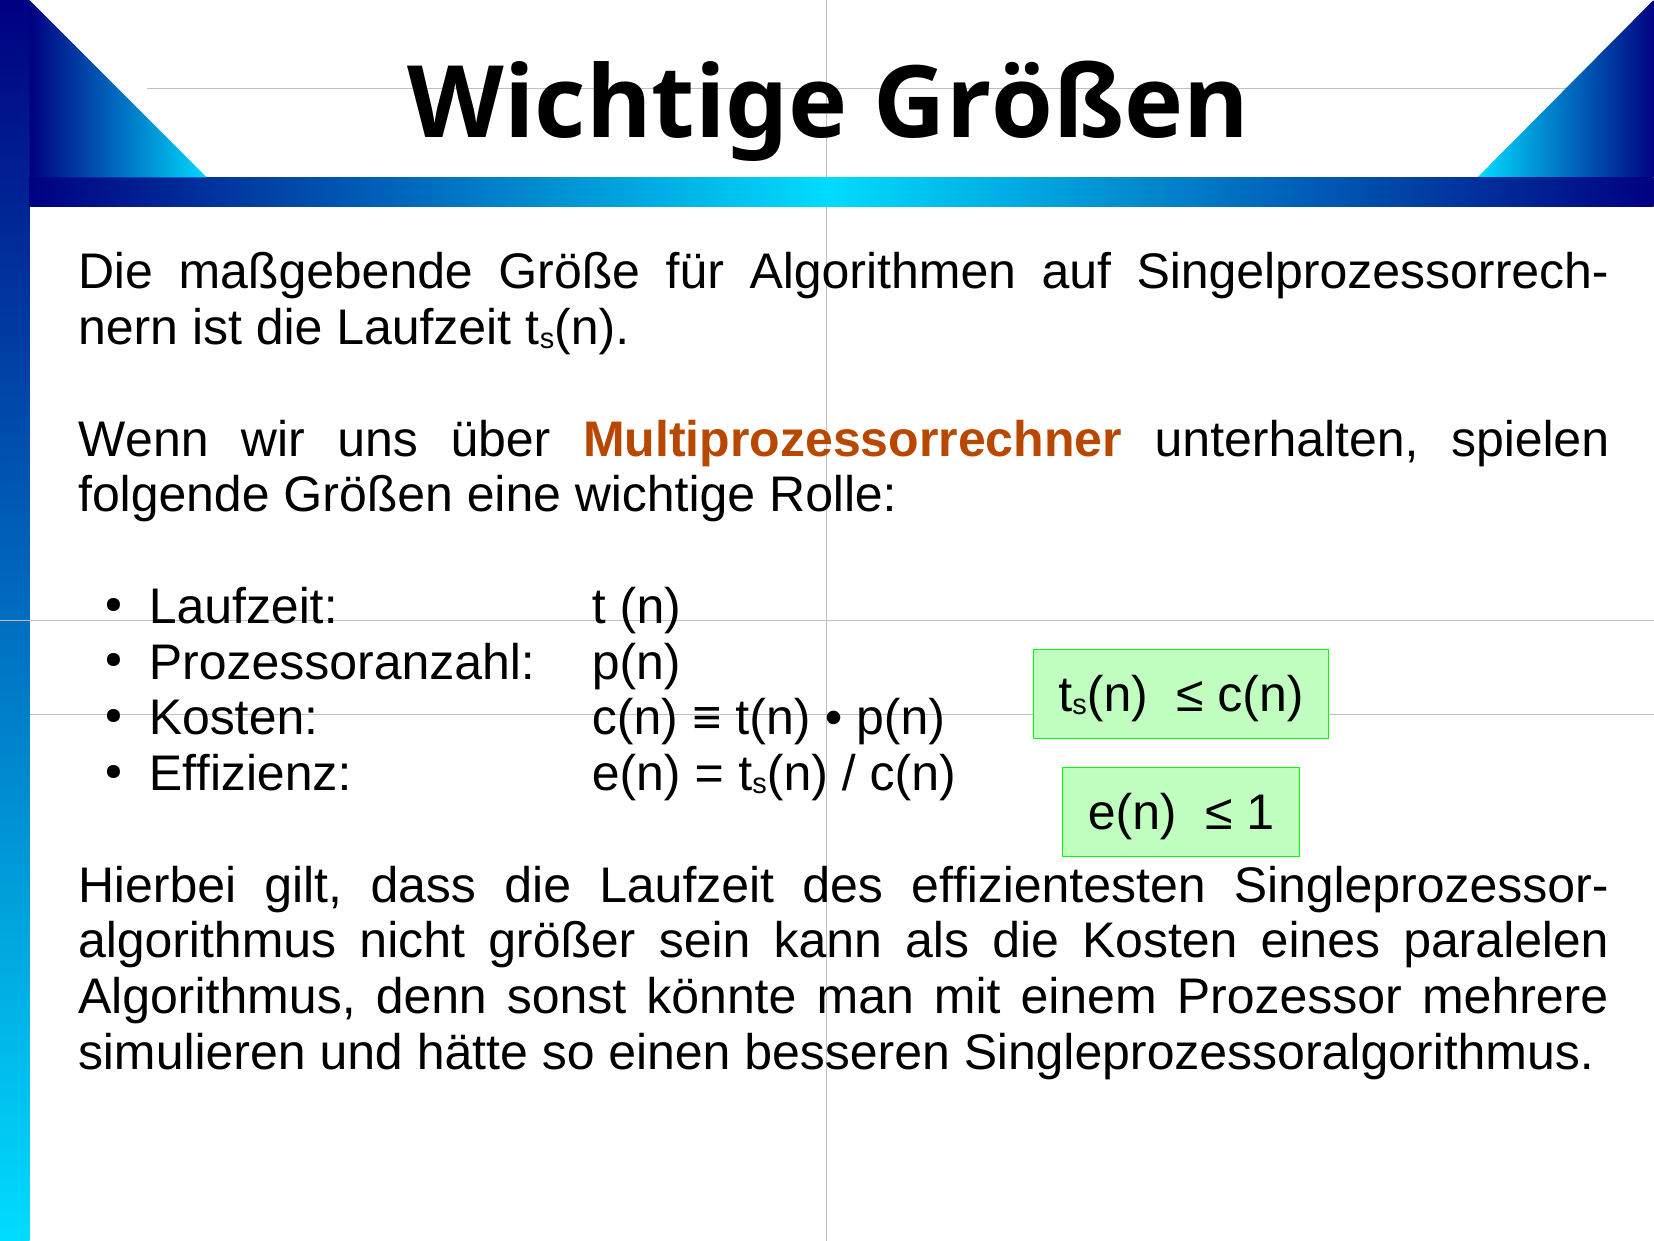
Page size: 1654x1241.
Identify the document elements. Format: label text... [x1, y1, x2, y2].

text_box ts(n) ≤ c(n) [1033, 649, 1329, 739]
text_box Die maßgebende Größe für Algorithmen auf Singelprozessorrech-nern ist die Laufzeit ts(n). Wenn wir uns über Multiprozessorrechner unterhalten, spielen folgende Größen eine wichtige Rolle: Laufzeit: t (n) Prozessoranzahl: p(n) Kosten: c(n) ≡ t(n) • p(n) Effizienz: e(n) = ts(n) / c(n) Hierbei gilt, dass die Laufzeit des effizientesten Singleprozessor-algorithmus nicht größer sein kann als die Kosten eines paralelen Algorithmus, denn sonst könnte man mit einem Prozessor mehrere simulieren und hätte so einen besseren Singleprozessoralgorithmus. [63, 236, 1625, 1122]
text_box e(n) ≤ 1 [1062, 767, 1300, 857]
text_box Wichtige Größen [481, 23, 1177, 153]
